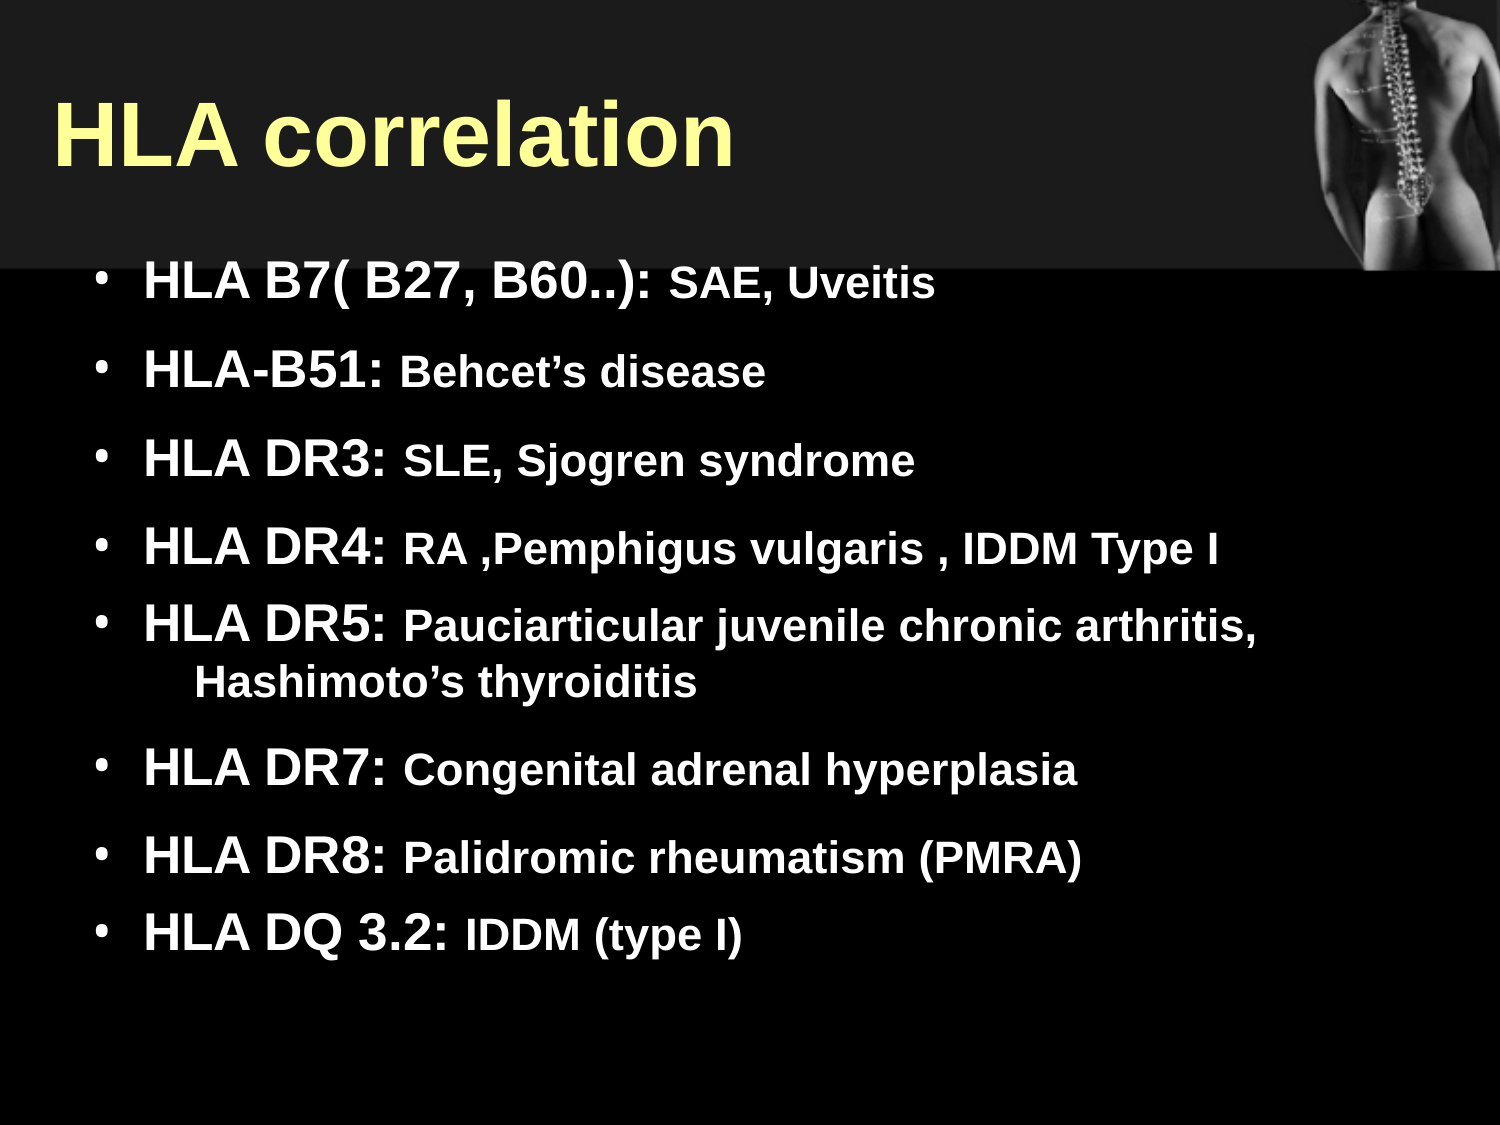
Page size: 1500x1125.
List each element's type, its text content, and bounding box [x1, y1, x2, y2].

list HLA B7( B27, B60..): SAE, Uveitis HLA-B51: Behcet’s disease HLA DR3: SLE, Sjogren syndrome HLA DR4: RA ,Pemphigus vulgaris , IDDM Type I HLA DR5: Pauciarticular juvenile chronic arthritis, Hashimoto’s thyroiditis HLA DR7: Congenital adrenal hyperplasia HLA DR8: Palidromic rheumatism (PMRA) HLA DQ 3.2: IDDM (type I) [76, 231, 1427, 976]
title HLA correlation [37, 32, 1300, 228]
